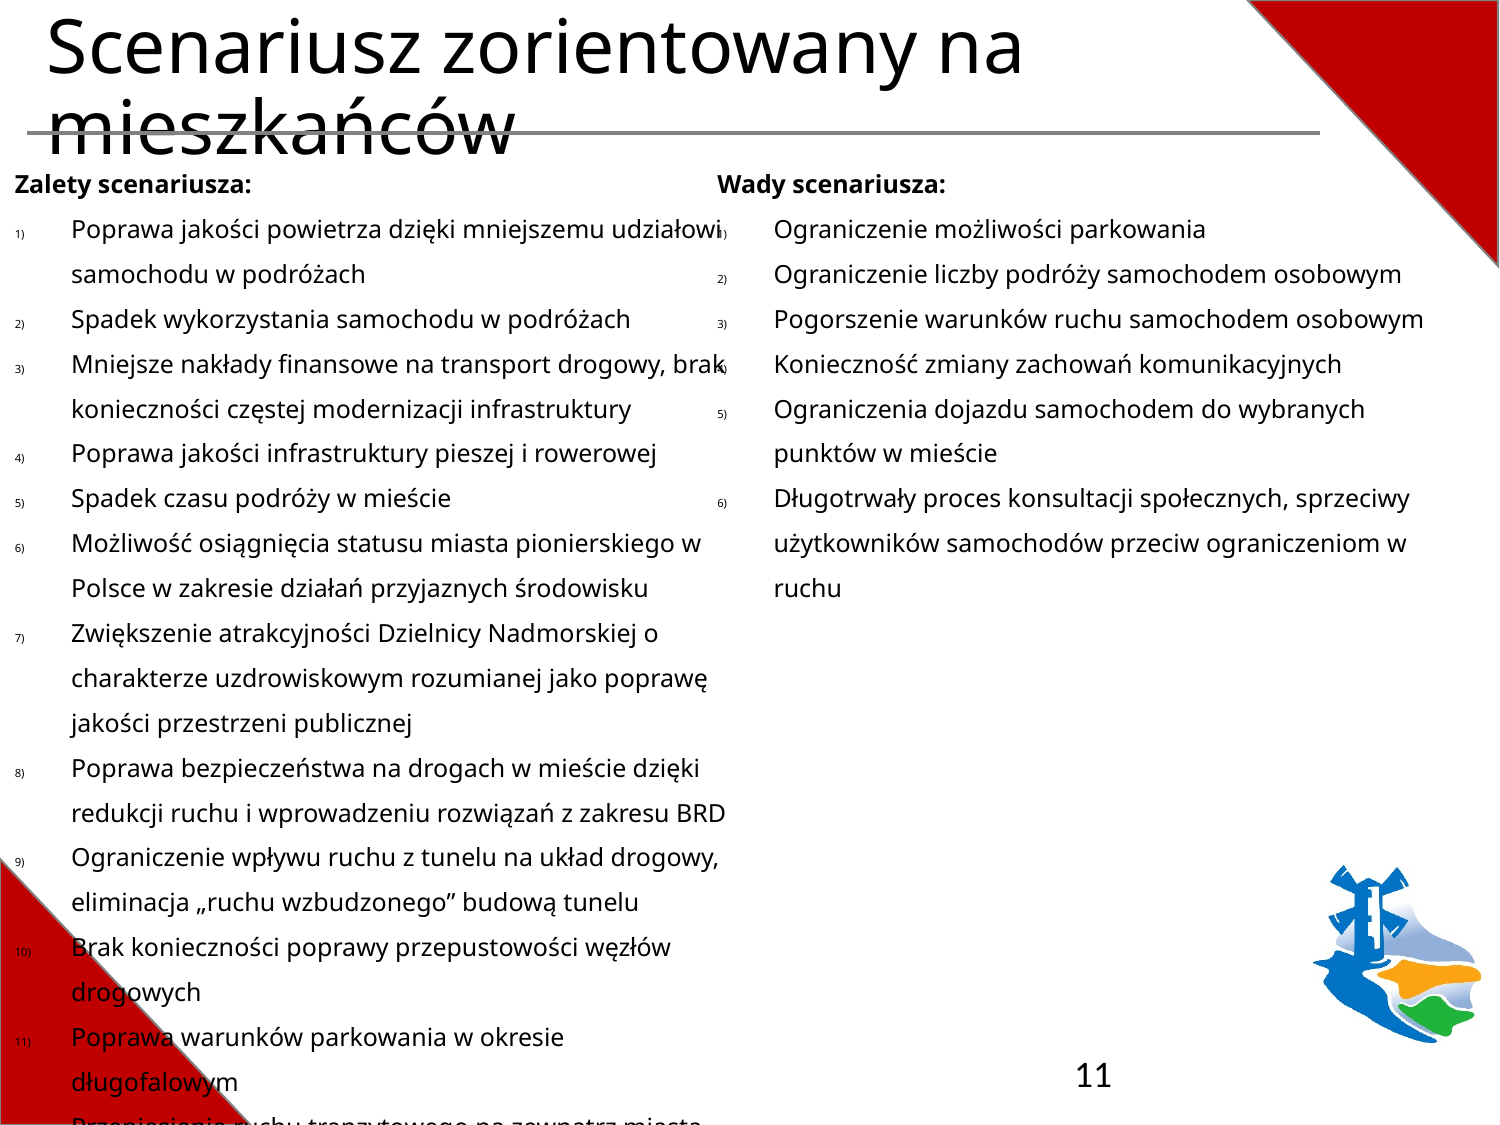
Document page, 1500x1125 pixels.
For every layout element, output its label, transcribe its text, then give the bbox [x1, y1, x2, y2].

text_box Scenariusz zorientowany na mieszkańców [31, 0, 1328, 199]
slide_number 25 [1059, 1042, 1397, 1103]
picture [1313, 865, 1481, 1043]
text_box Zalety scenariusza: Poprawa jakości powietrza dzięki mniejszemu udziałowi samochodu w podróżach Spadek wykorzystania samochodu w podróżach Mniejsze nakłady finansowe na transport drogowy, brak konieczności częstej modernizacji infrastruktury Poprawa jakości infrastruktury pieszej i rowerowej Spadek czasu podróży w mieście Możliwość osiągnięcia statusu miasta pionierskiego w Polsce w zakresie działań przyjaznych środowisku Zwiększenie atrakcyjności Dzielnicy Nadmorskiej o charakterze uzdrowiskowym rozumianej jako poprawę jakości przestrzeni publicznej Poprawa bezpieczeństwa na drogach w mieście dzięki redukcji ruchu i wprowadzeniu rozwiązań z zakresu BRD Ograniczenie wpływu ruchu z tunelu na układ drogowy, eliminacja „ruchu wzbudzonego” budową tunelu Brak konieczności poprawy przepustowości węzłów drogowych Poprawa warunków parkowania w okresie długofalowym Przeniesienie ruchu tranzytowego na zewnątrz miasta [0, 161, 743, 1125]
text_box [1328, 0, 1498, 266]
text_box Wady scenariusza: Ograniczenie możliwości parkowania Ograniczenie liczby podróży samochodem osobowym Pogorszenie warunków ruchu samochodem osobowym Konieczność zmiany zachowań komunikacyjnych Ograniczenia dojazdu samochodem do wybranych punktów w mieście Długotrwały proces konsultacji społecznych, sprzeciwy użytkowników samochodów przeciw ograniczeniom w ruchu [702, 161, 1481, 611]
